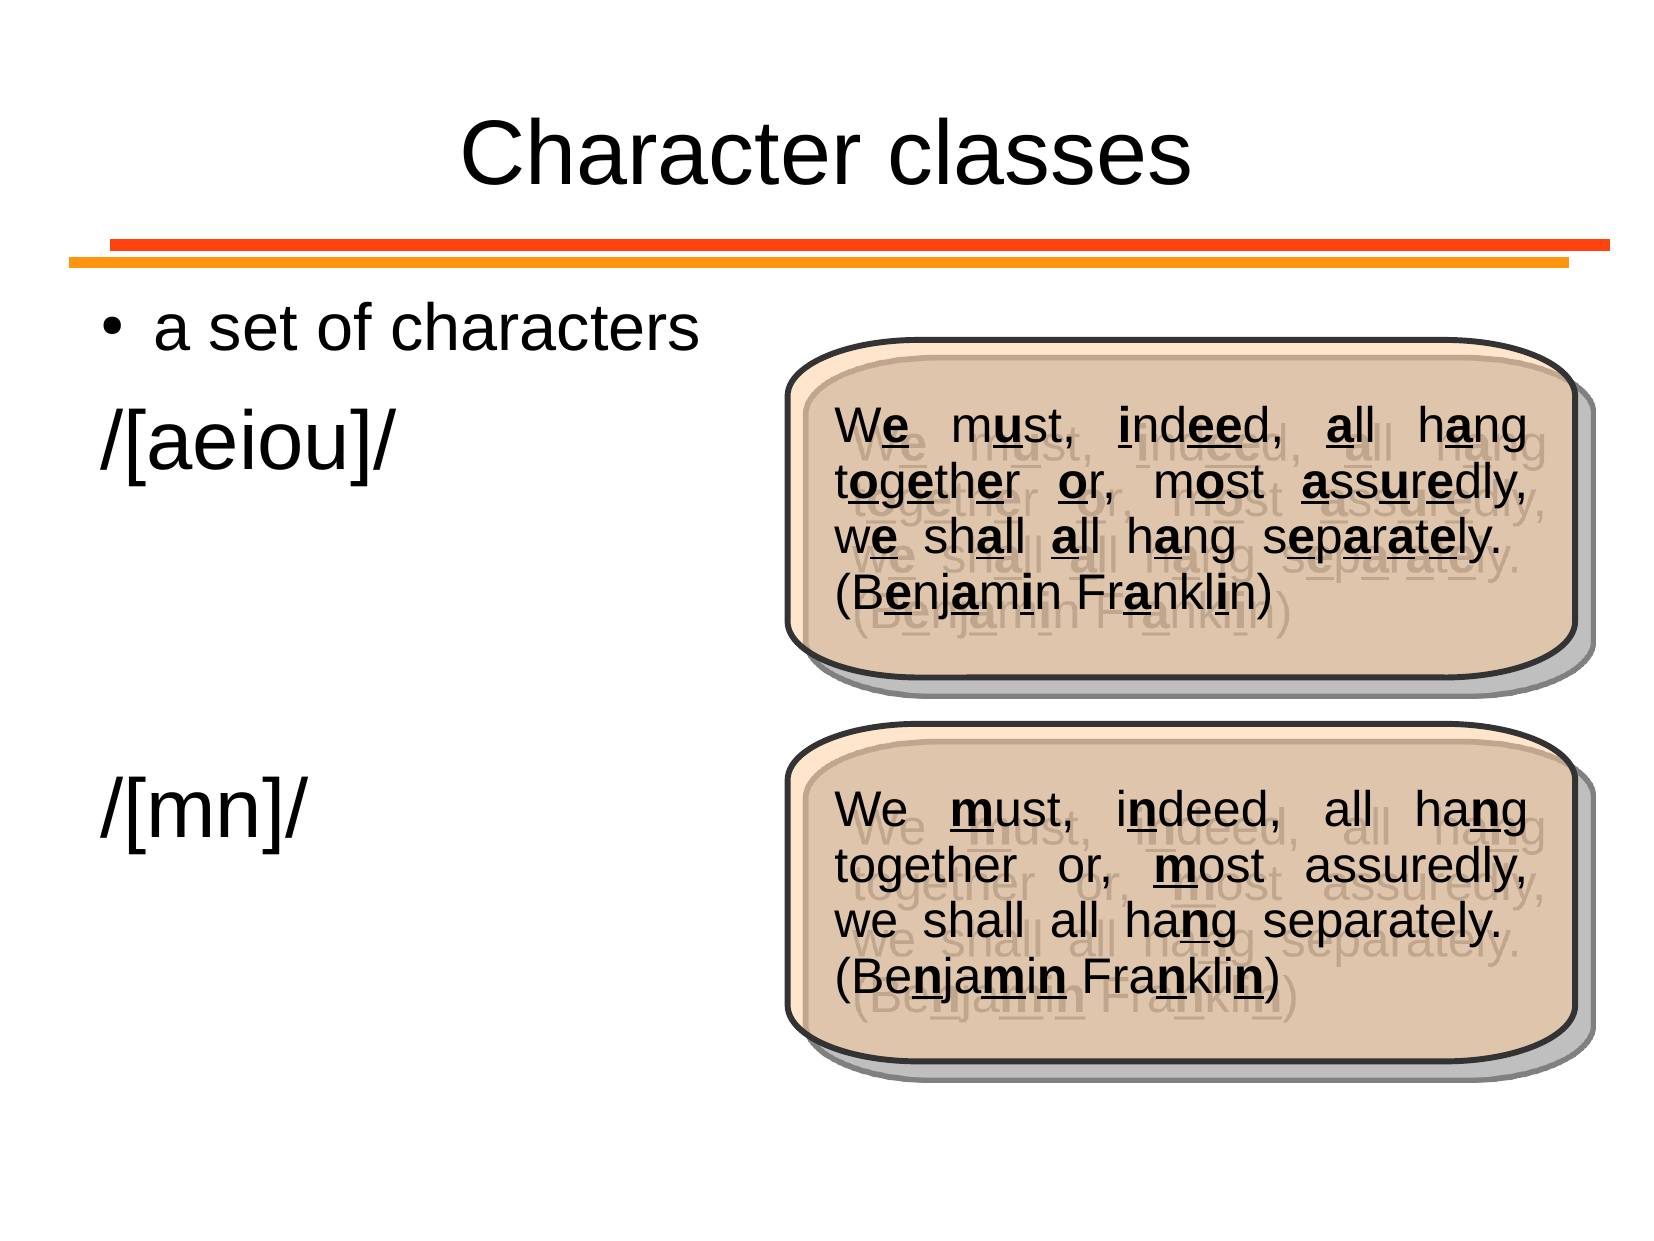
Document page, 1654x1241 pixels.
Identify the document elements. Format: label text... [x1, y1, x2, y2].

list a set of characters /[aeiou]/ /[mn]/ [82, 290, 1571, 1094]
title Character classes [82, 56, 1571, 250]
text_box We must, indeed, all hang together or, most assuredly, we shall all hang separately. (Benjamin Franklin) [787, 339, 1576, 678]
text_box We must, indeed, all hang together or, most assuredly, we shall all hang separately. (Benjamin Franklin) [787, 723, 1576, 1062]
